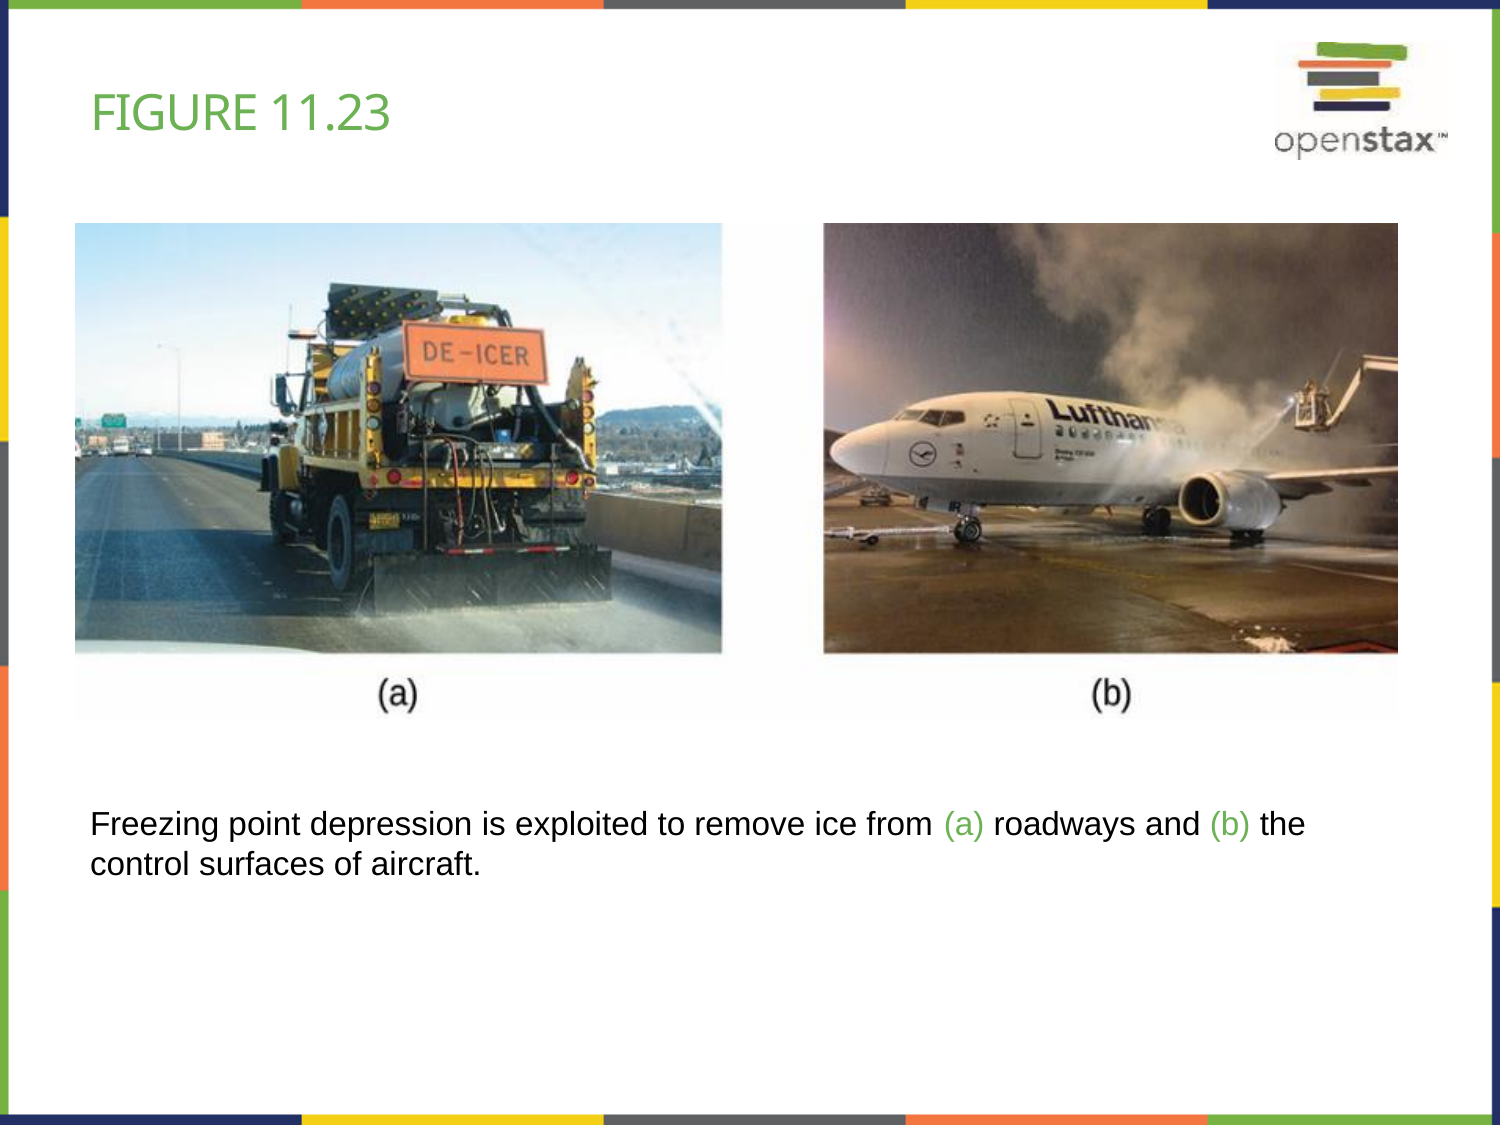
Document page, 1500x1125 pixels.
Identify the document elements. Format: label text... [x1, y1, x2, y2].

title Figure 11.23 [75, 39, 1398, 148]
picture [0, 0, 1500, 1125]
list Freezing point depression is exploited to remove ice from (a) roadways and (b) the control surfaces of aircraft. [75, 794, 1398, 986]
